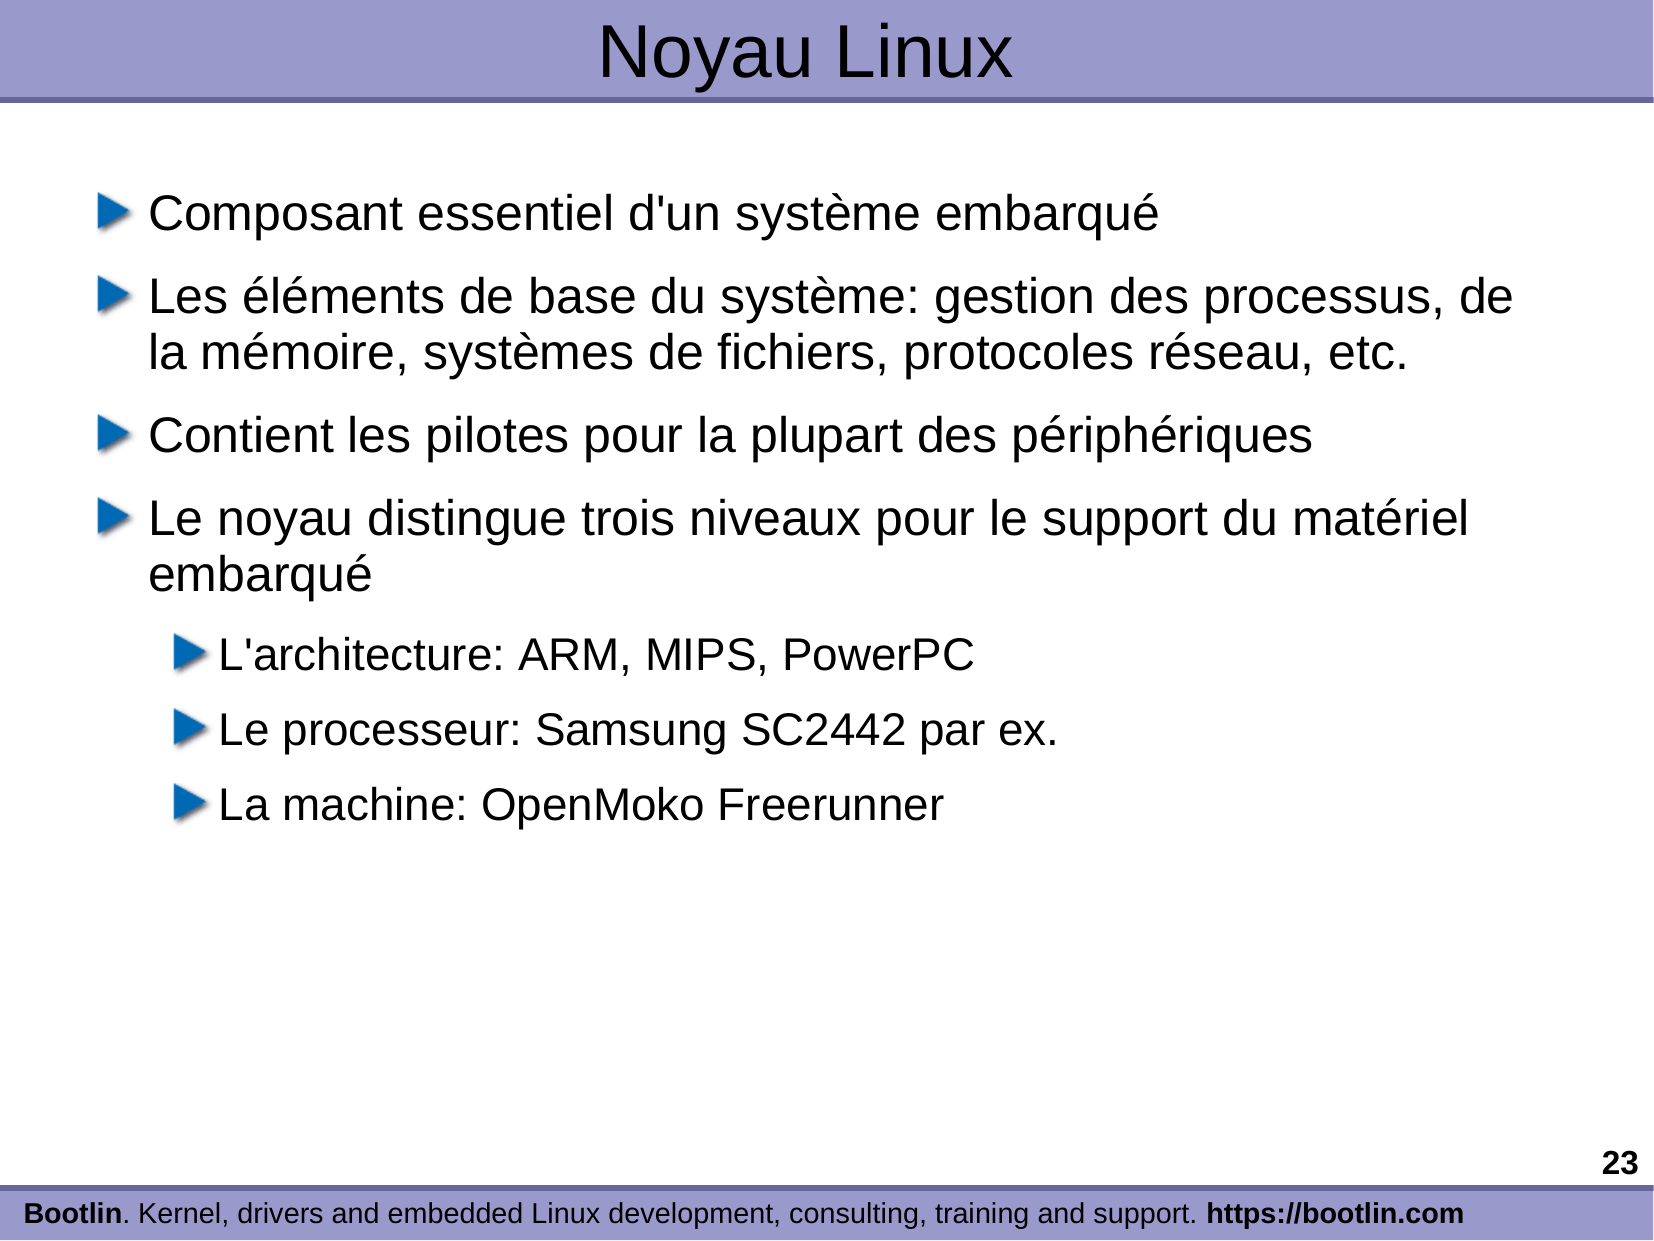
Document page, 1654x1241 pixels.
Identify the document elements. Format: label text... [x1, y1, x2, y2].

title Noyau Linux [60, 5, 1551, 97]
list Composant essentiel d'un système embarqué Les éléments de base du système: gestion des processus, de la mémoire, systèmes de fichiers, protocoles réseau, etc. Contient les pilotes pour la plupart des périphériques Le noyau distingue trois niveaux pour le support du matériel embarqué L'architecture: ARM, MIPS, PowerPC Le processeur: Samsung SC2442 par ex. La machine: OpenMoko Freerunner [77, 185, 1561, 1124]
